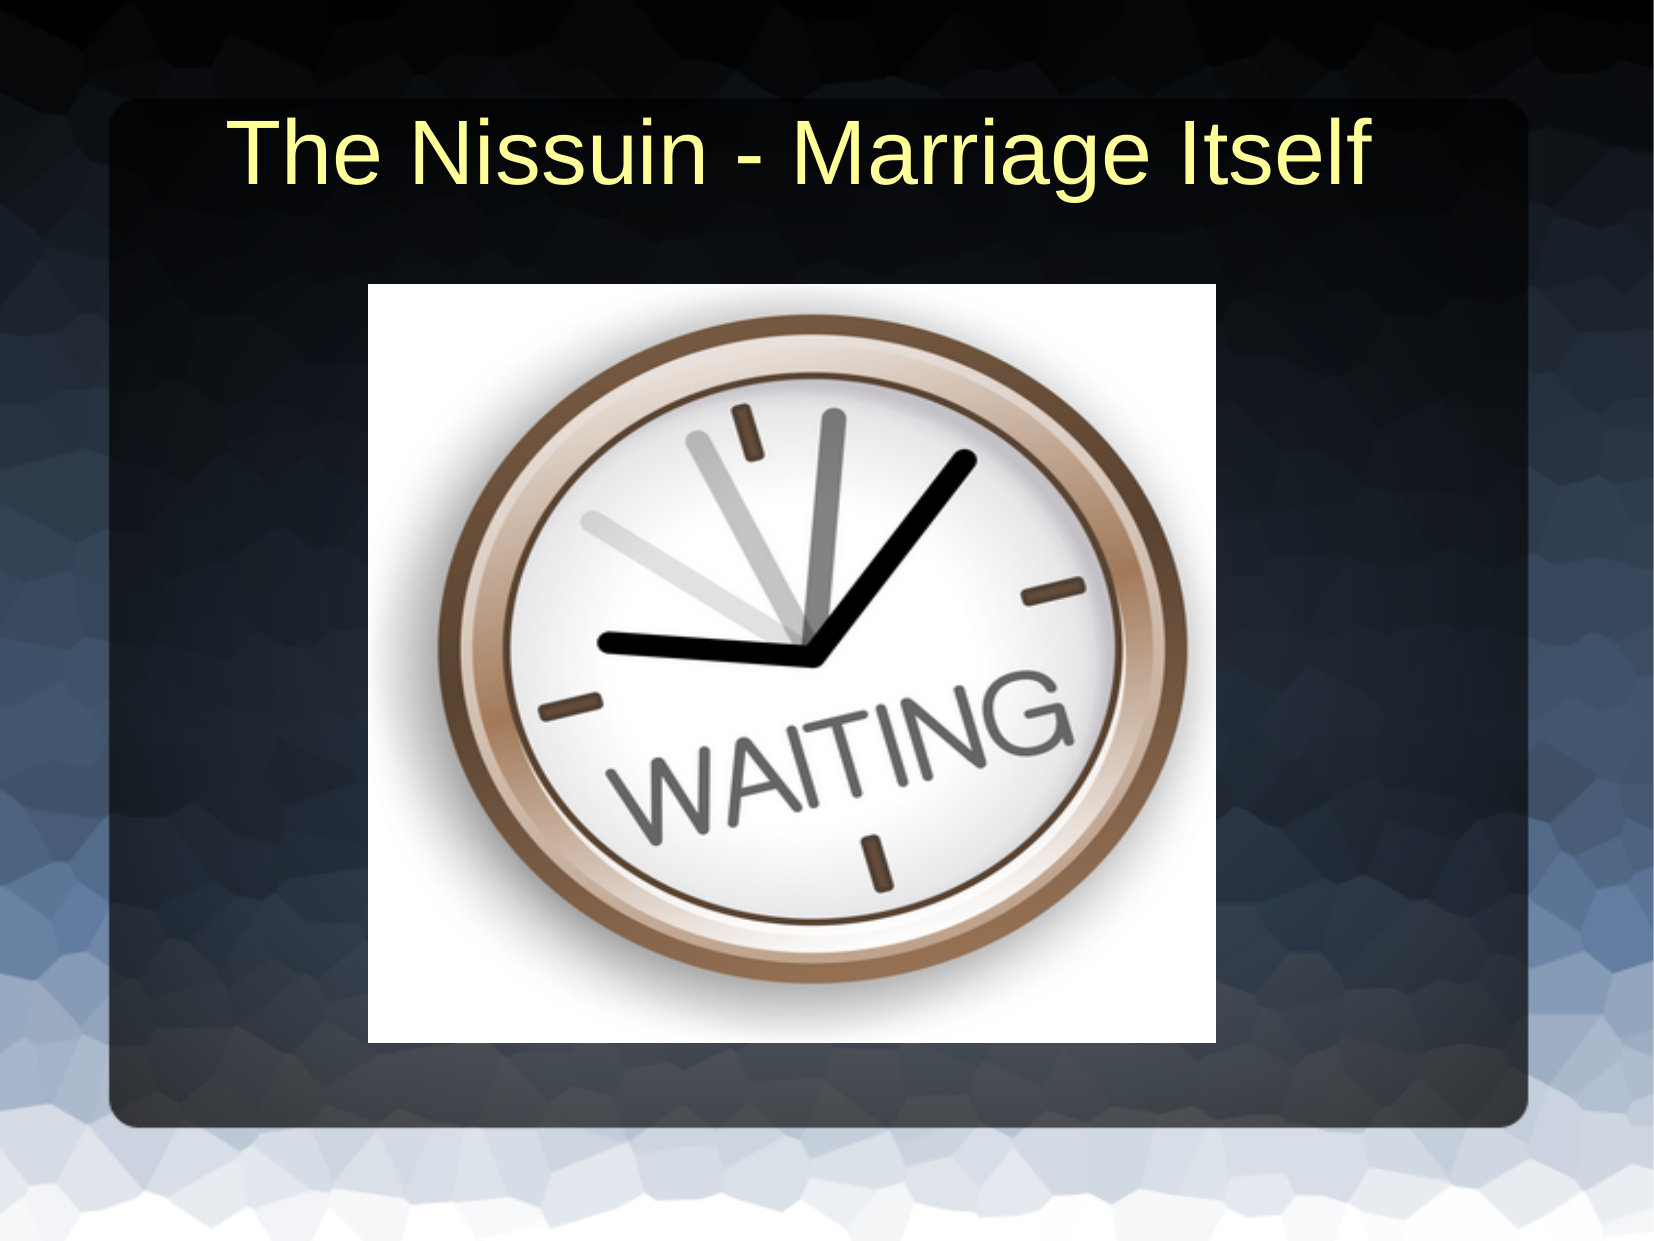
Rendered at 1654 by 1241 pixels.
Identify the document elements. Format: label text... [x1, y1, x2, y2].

title The Nissuin - Marriage Itself [118, 49, 1506, 257]
picture [0, 0, 1654, 1241]
